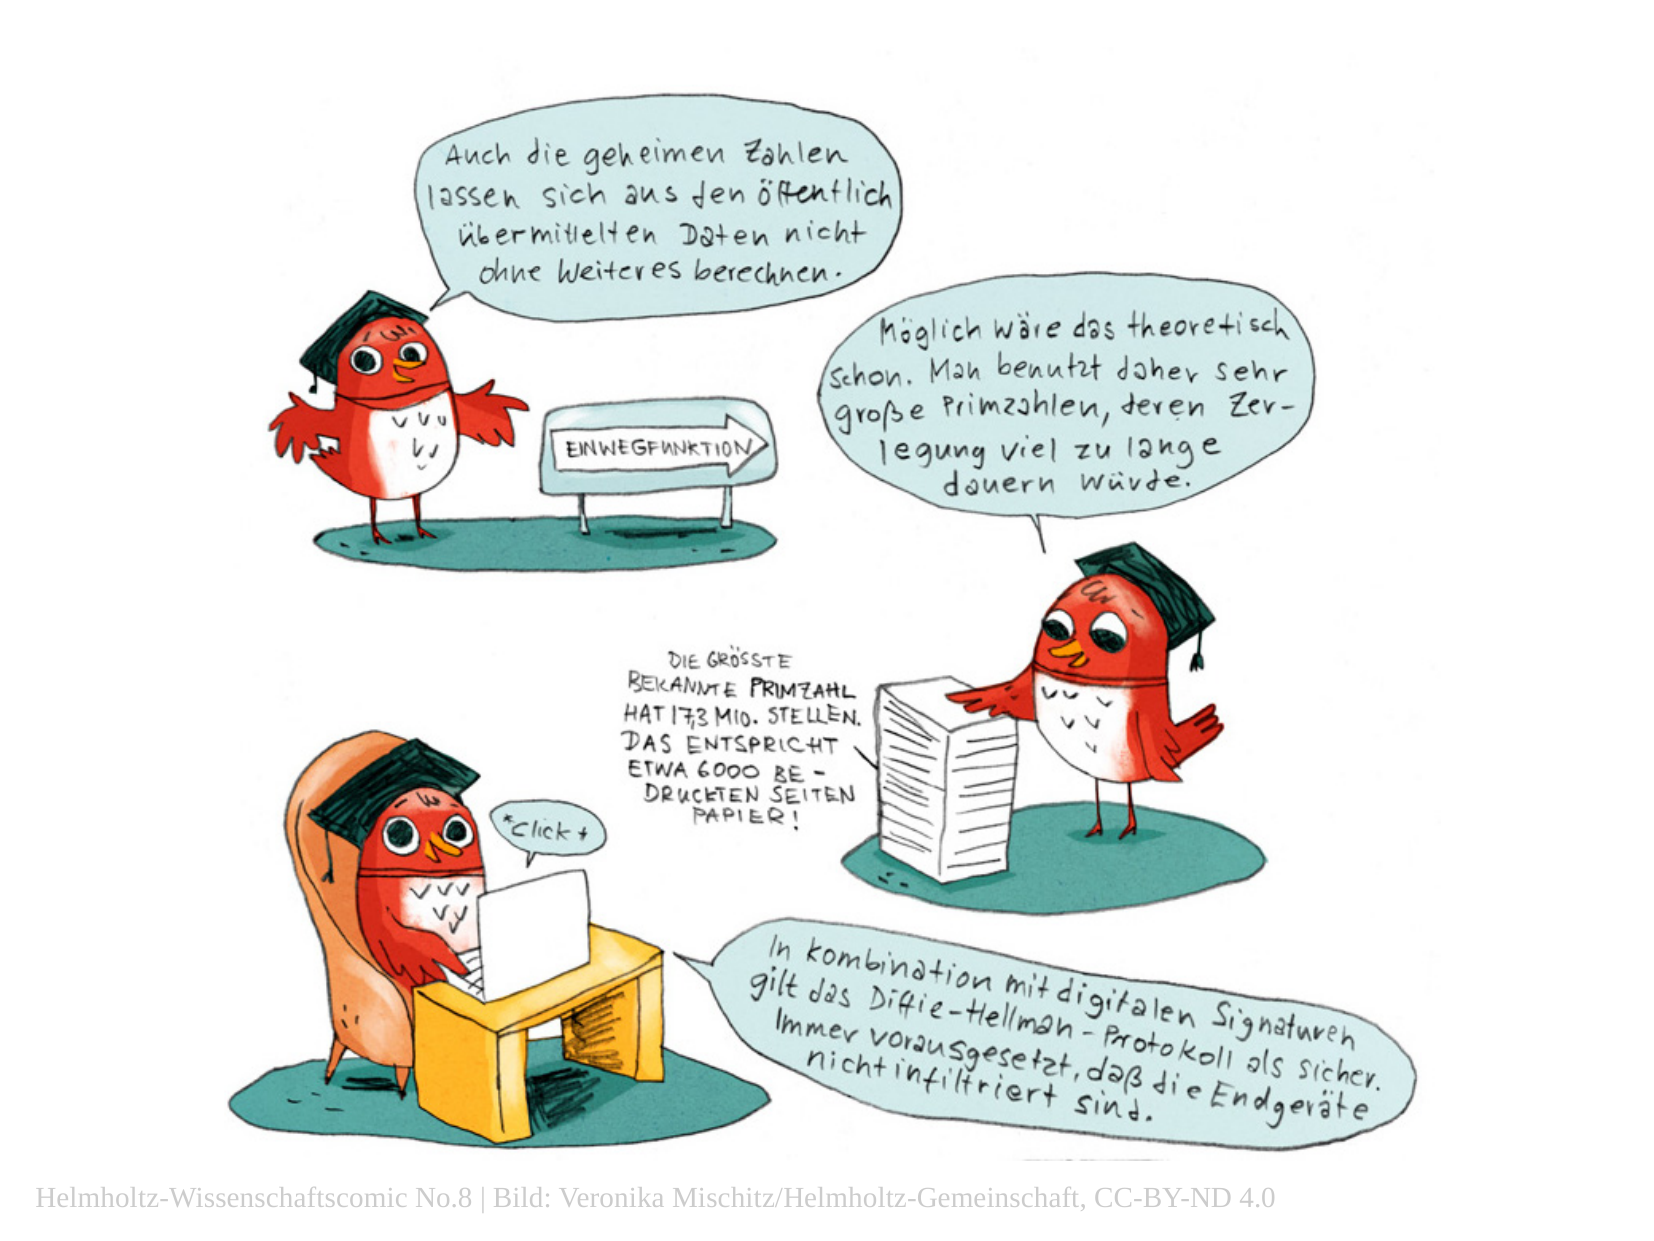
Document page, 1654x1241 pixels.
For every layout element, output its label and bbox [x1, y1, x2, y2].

picture [212, 47, 1441, 1162]
